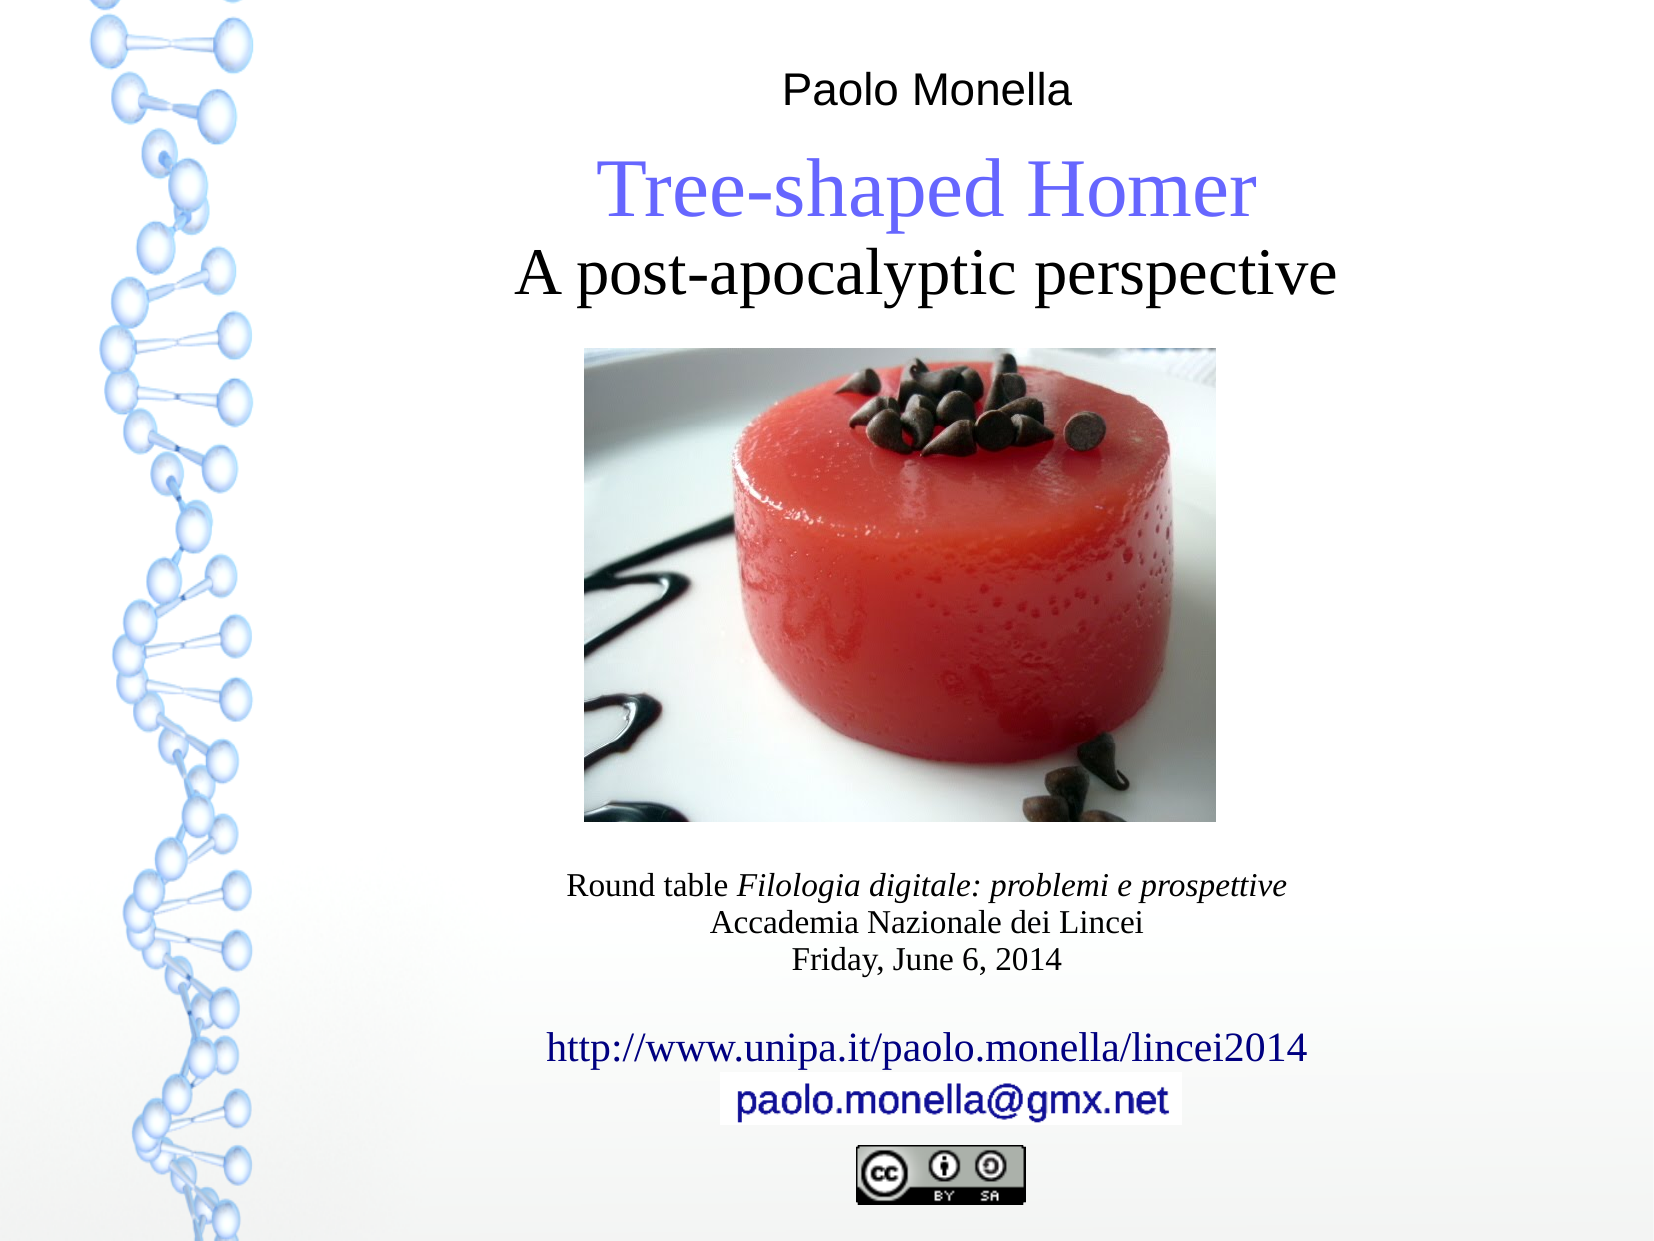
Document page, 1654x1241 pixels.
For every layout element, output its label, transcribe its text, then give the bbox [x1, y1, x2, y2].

text_box Round table Filologia digitale: problemi e prospettive Accademia Nazionale dei Lincei Friday, June 6, 2014 http://www.unipa.it/paolo.monella/lincei2014 [183, 814, 1654, 1123]
subtitle Paolo Monella [183, 49, 1654, 130]
text_box Tree-shaped Homer A post-apocalyptic perspective [183, 142, 1654, 309]
picture [0, 0, 1654, 1241]
